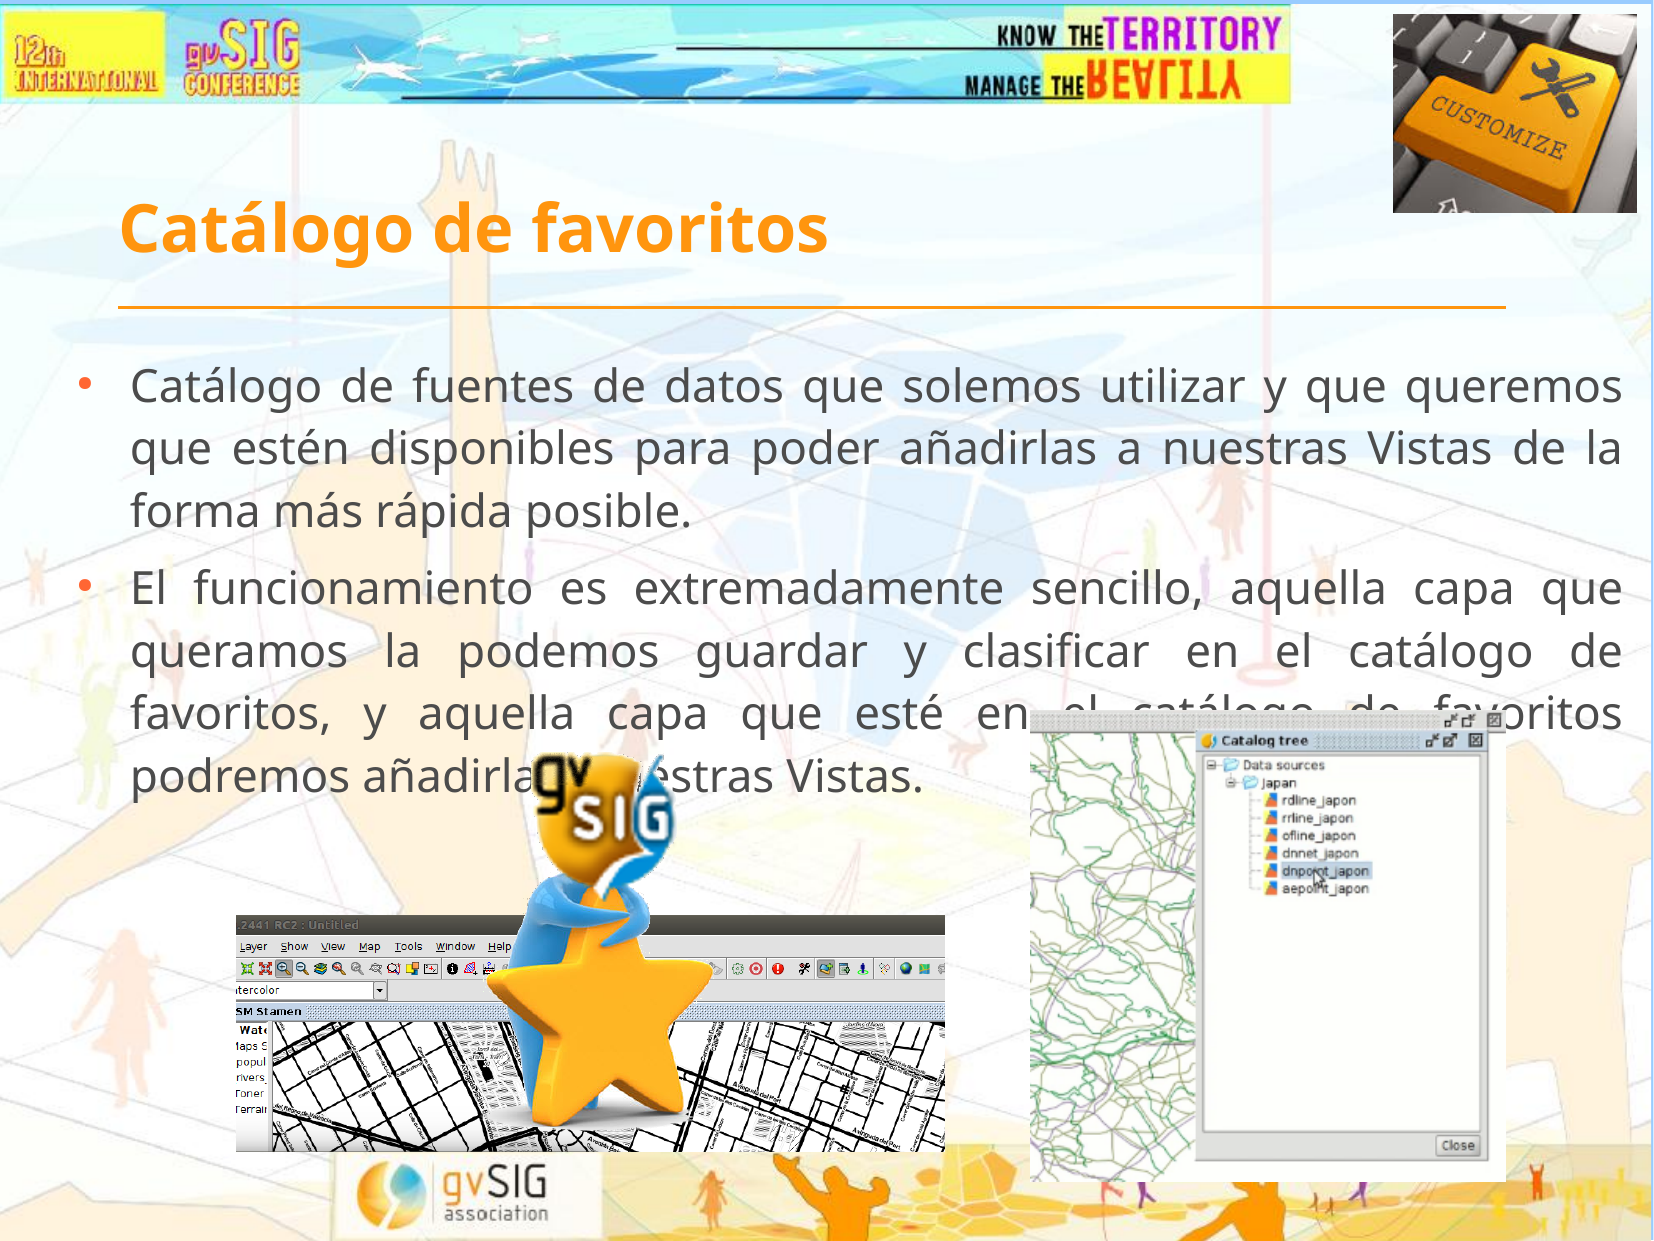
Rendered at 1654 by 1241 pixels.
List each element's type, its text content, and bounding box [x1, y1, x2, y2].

list Catálogo de fuentes de datos que solemos utilizar y que queremos que estén disponibles para poder añadirlas a nuestras Vistas de la forma más rápida posible. El funcionamiento es extremadamente sencillo, aquella capa que queramos la podemos guardar y clasificar en el catálogo de favoritos, y aquella capa que esté en el catálogo de favoritos podremos añadirla a nuestras Vistas. [59, 275, 1625, 732]
picture [0, 4, 1652, 1241]
title Catálogo de favoritos [118, 148, 1607, 275]
